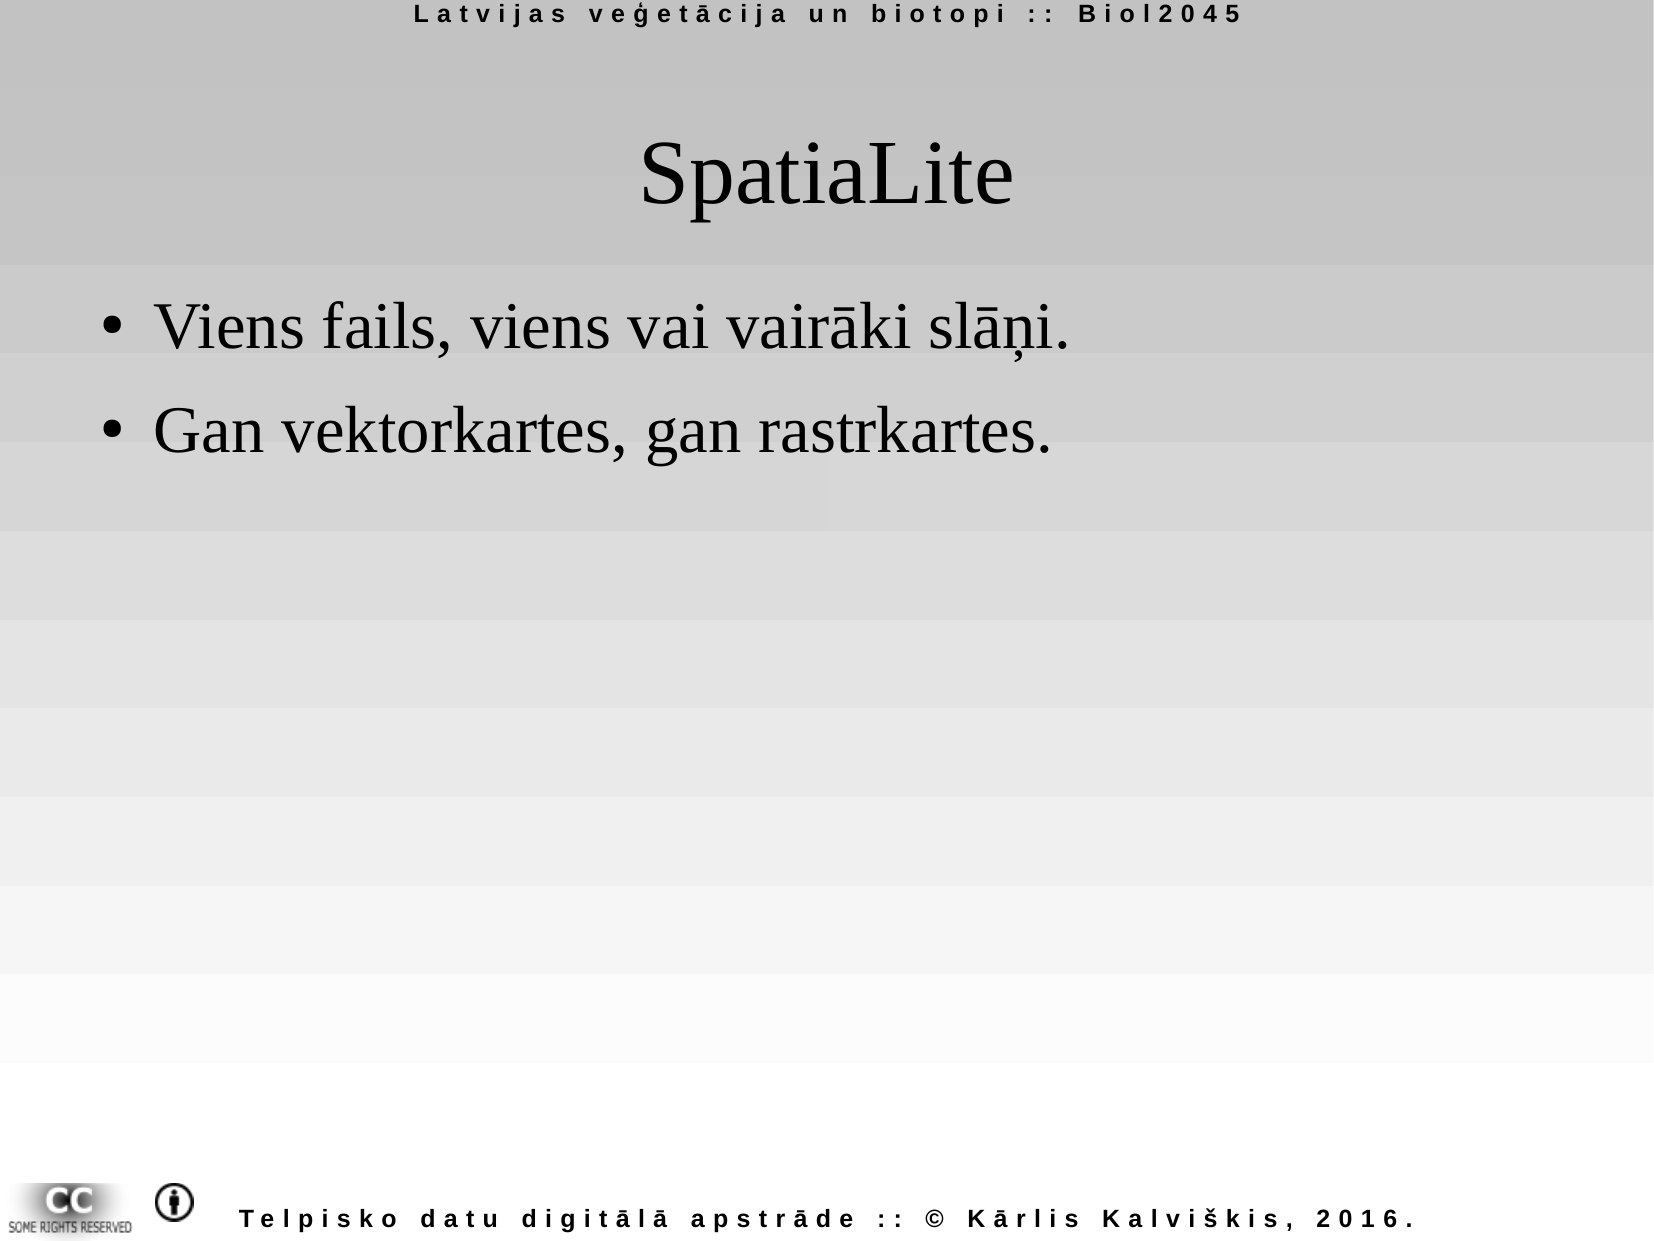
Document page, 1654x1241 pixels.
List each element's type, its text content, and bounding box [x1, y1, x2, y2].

title SpatiaLite [29, 49, 1625, 296]
picture [0, 0, 1654, 1241]
list Viens fails, viens vai vairāki slāņi. Gan vektorkartes, gan rastrkartes. [82, 289, 1571, 1113]
